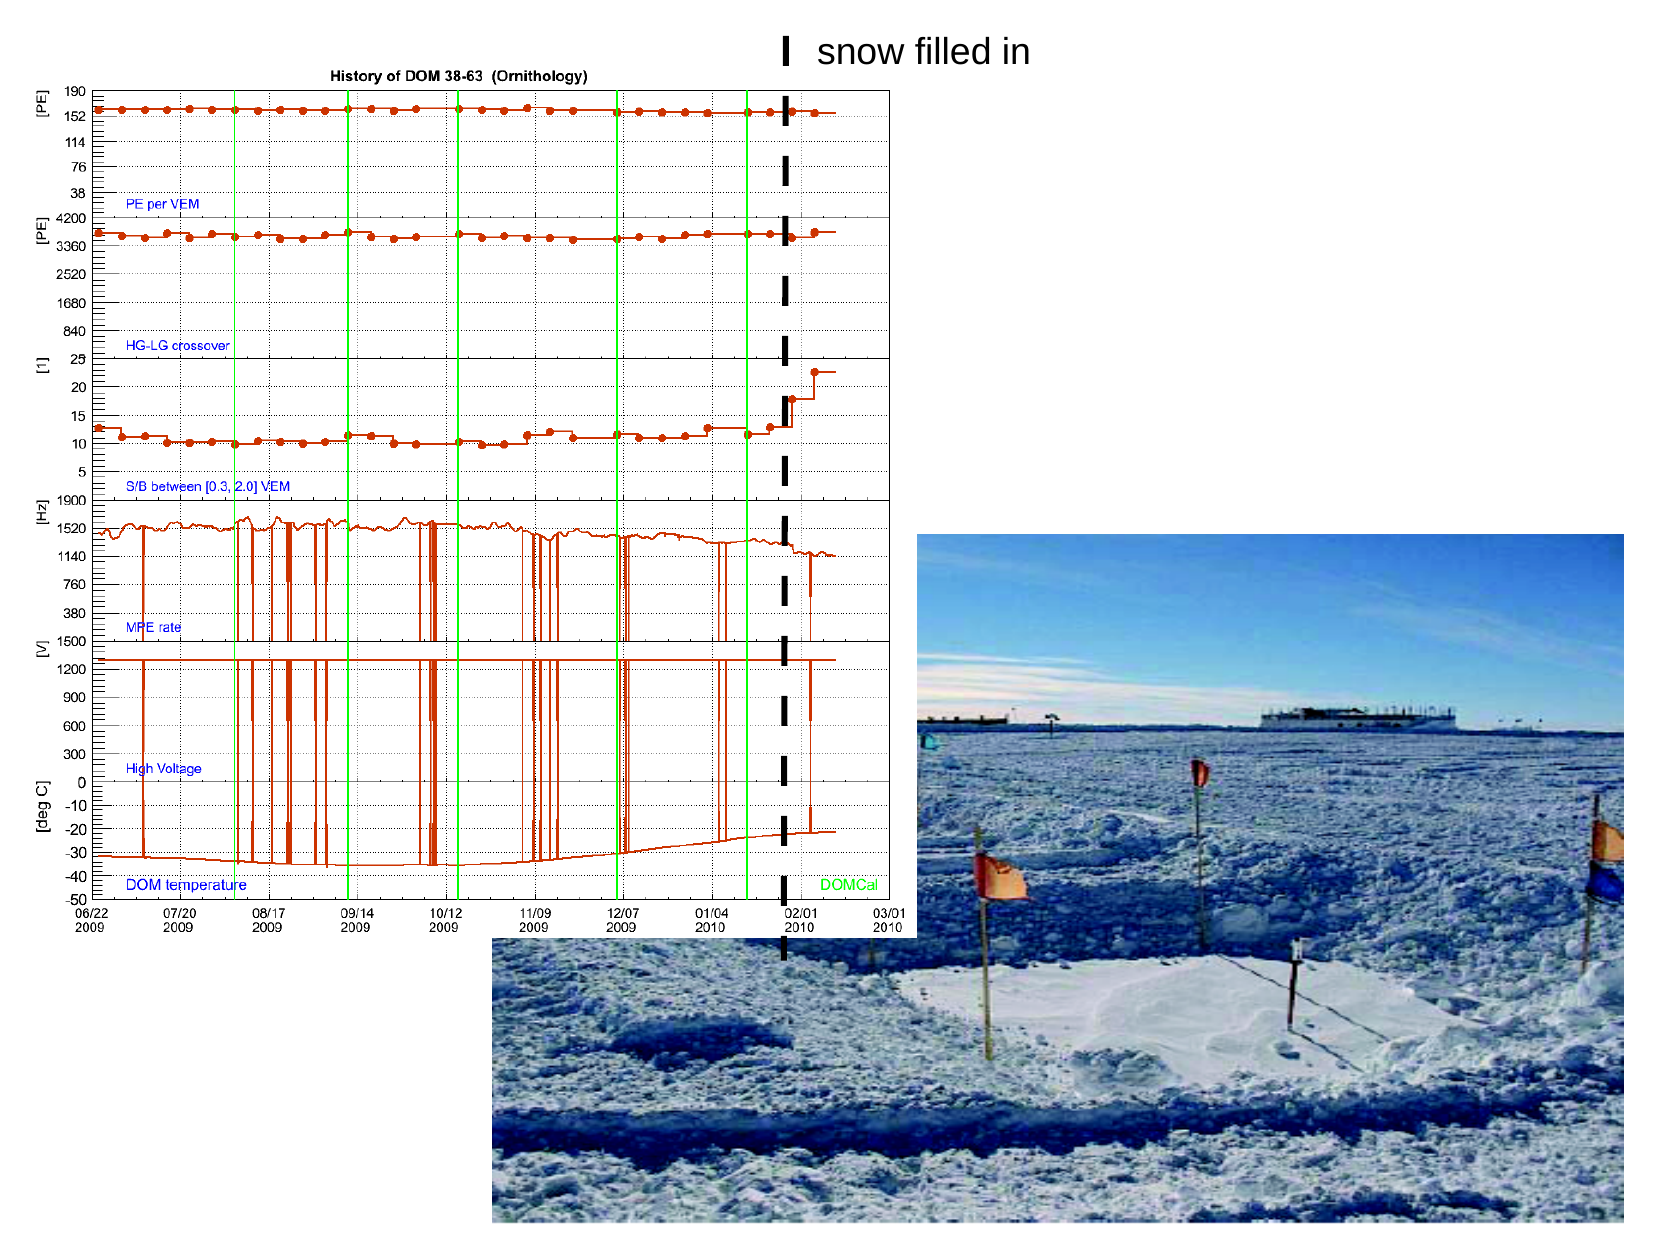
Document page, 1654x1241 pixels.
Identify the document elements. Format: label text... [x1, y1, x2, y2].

text_box snow filled in [802, 23, 1047, 81]
picture [29, 61, 1624, 1225]
